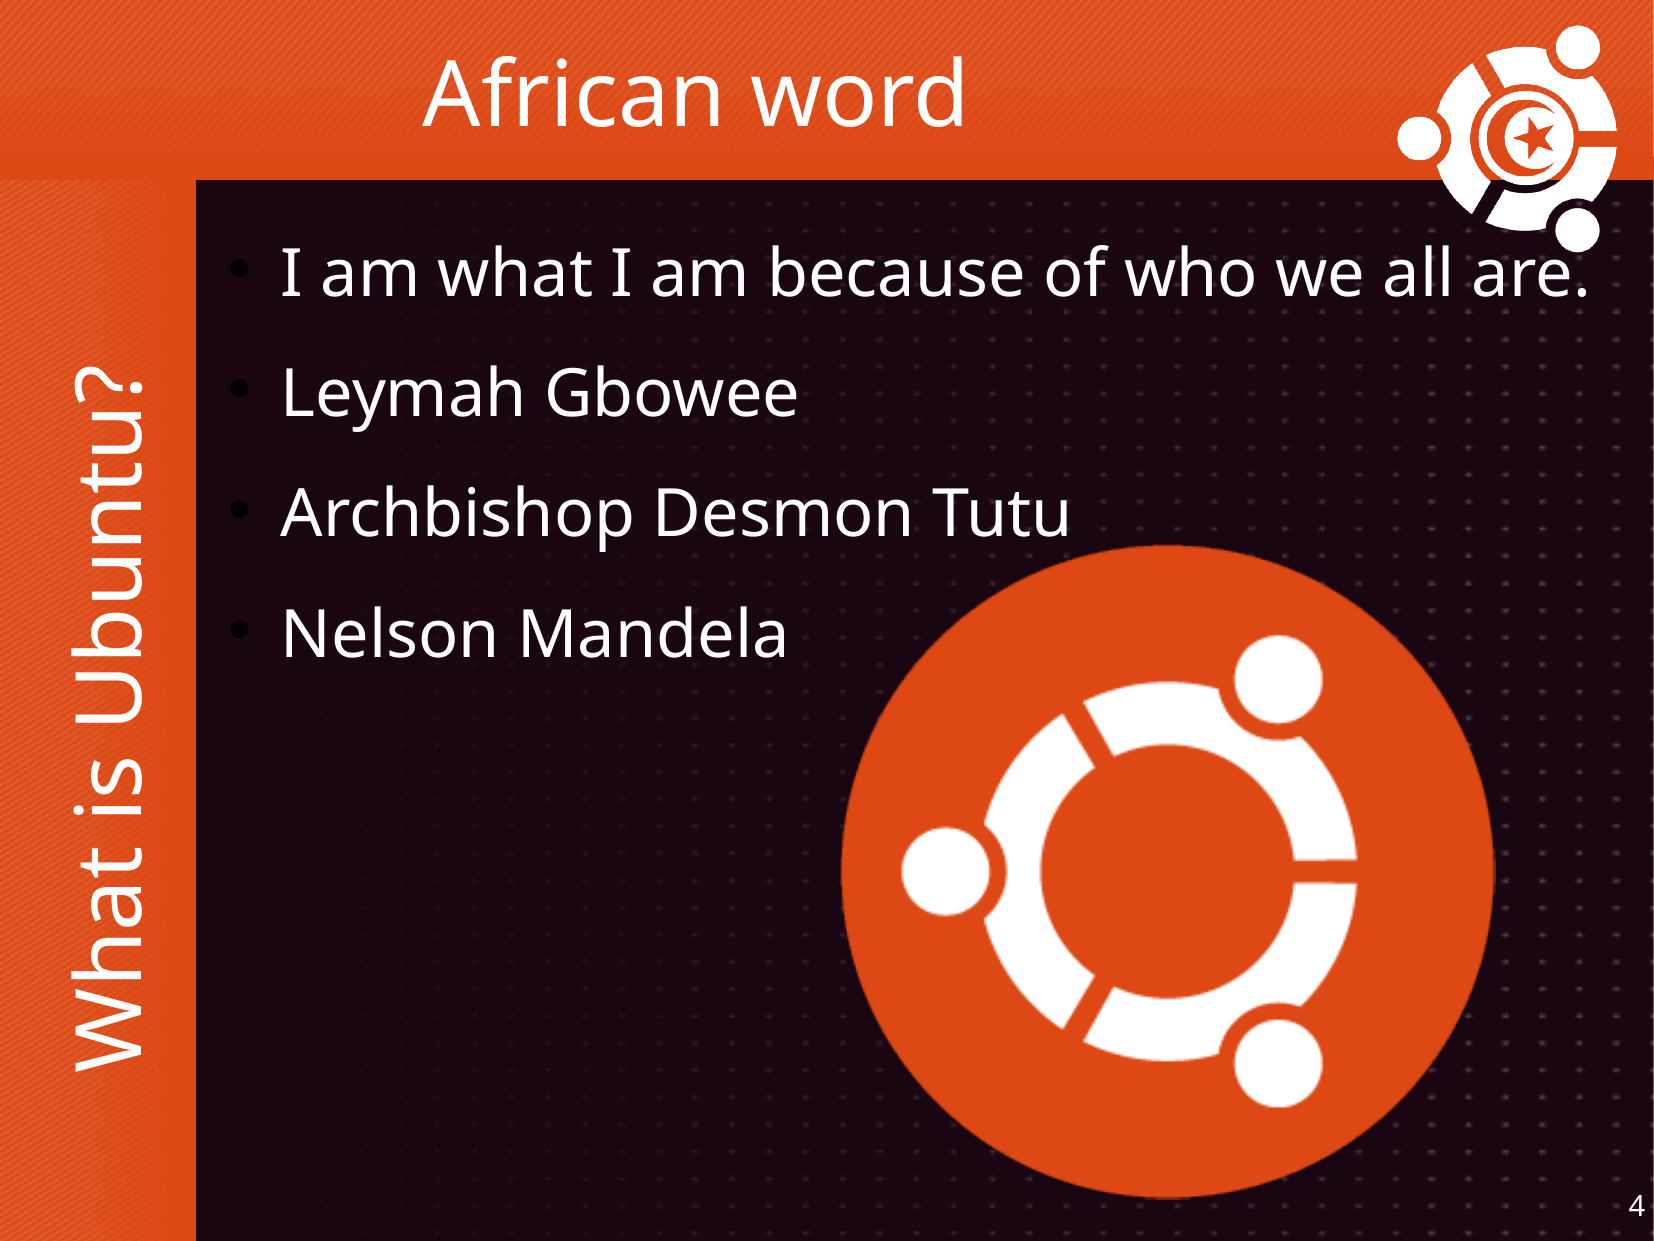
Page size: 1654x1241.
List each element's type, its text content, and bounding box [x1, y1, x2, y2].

list I am what I am because of who we all are. Leymah Gbowee Archbishop Desmon Tutu Nelson Mandela [210, 225, 1639, 1186]
title African word [0, 2, 1394, 181]
picture [0, 0, 1654, 1241]
title What is Ubuntu? [17, 210, 196, 1229]
